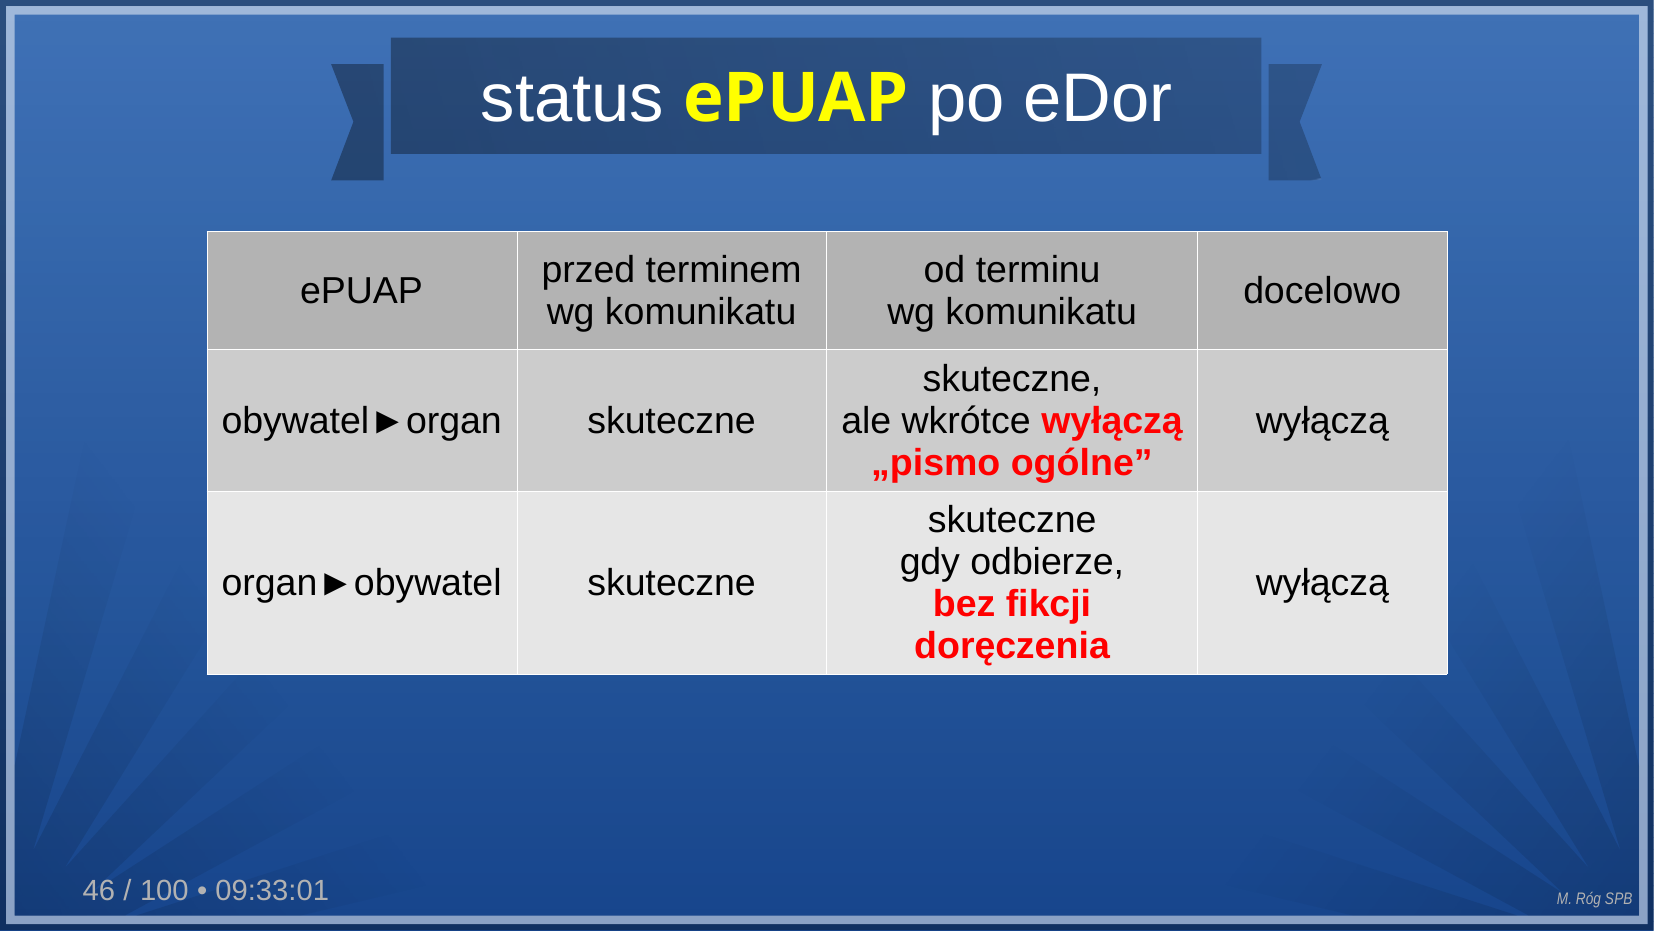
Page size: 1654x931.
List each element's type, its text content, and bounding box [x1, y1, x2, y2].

table_cell wyłączą [1198, 350, 1447, 491]
table_cell skuteczne [518, 350, 826, 491]
table_header ePUAP [208, 232, 517, 349]
table_cell skuteczne [518, 492, 826, 674]
table_cell skuteczne gdy odbierze, bez fikcji doręczenia [827, 492, 1197, 674]
table_header od terminu wg komunikatu [827, 232, 1197, 349]
title status ePUAP po eDor [389, 35, 1264, 154]
table_cell obywatel►organ [208, 350, 517, 491]
table_cell skuteczne, ale wkrótce wyłączą „pismo ogólne” [827, 350, 1197, 491]
table_header docelowo [1198, 232, 1447, 349]
table_cell wyłączą [1198, 492, 1447, 674]
table_header przed terminem wg komunikatu [518, 232, 826, 349]
table_cell organ►obywatel [208, 492, 517, 674]
